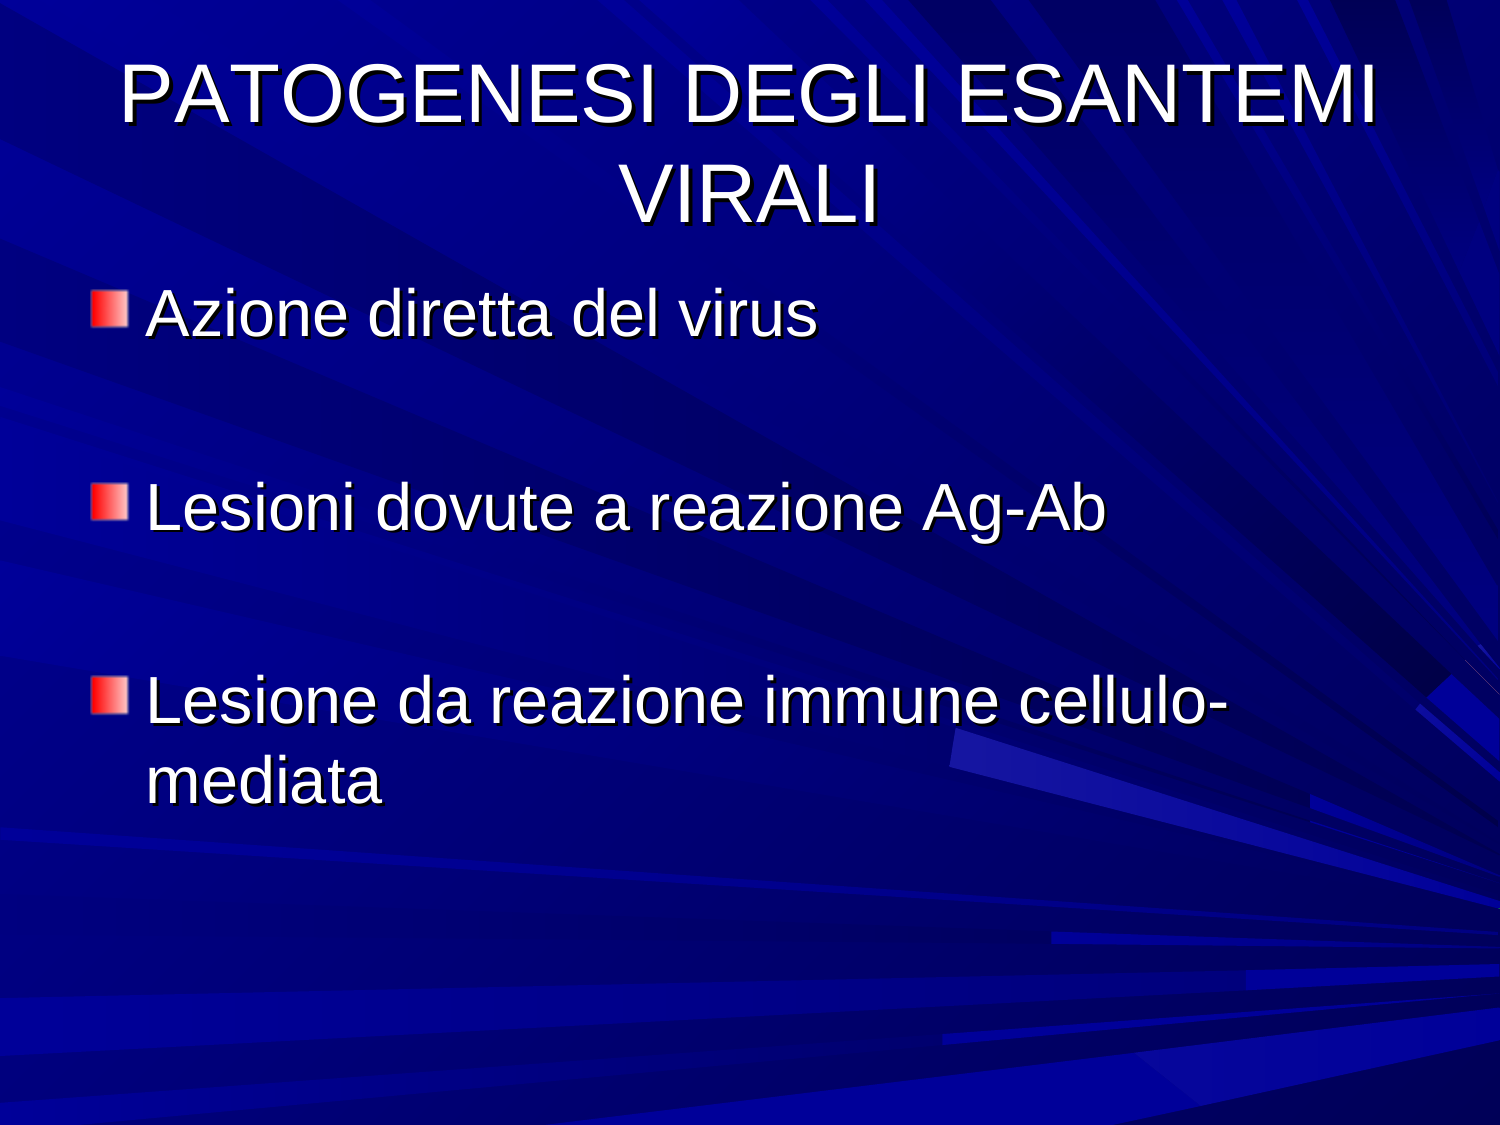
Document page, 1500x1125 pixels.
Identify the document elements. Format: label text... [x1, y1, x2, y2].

title PATOGENESI DEGLI ESANTEMI VIRALI [75, 31, 1426, 248]
list Azione diretta del virus Lesioni dovute a reazione Ag-Ab Lesione da reazione immune cellulo-mediata [75, 262, 1426, 1006]
